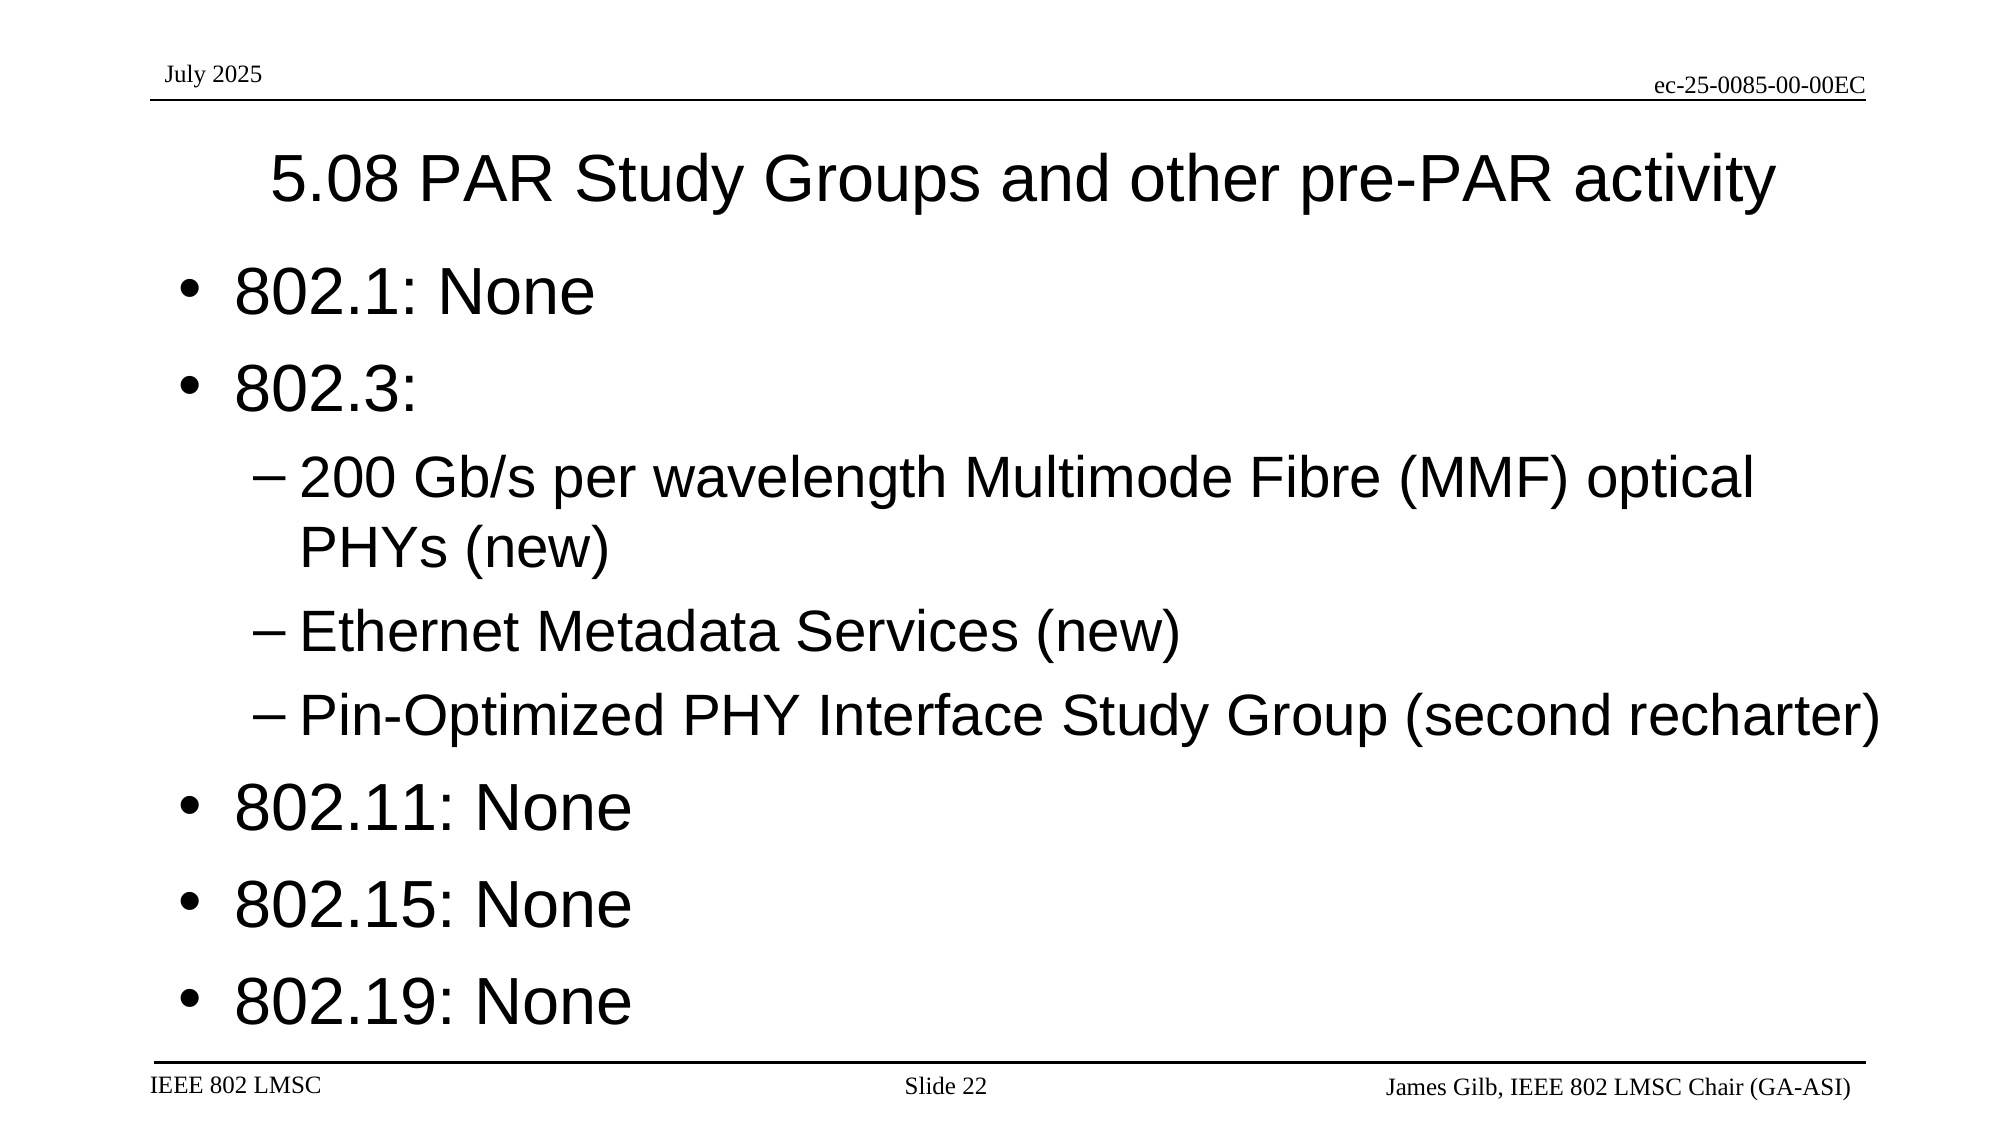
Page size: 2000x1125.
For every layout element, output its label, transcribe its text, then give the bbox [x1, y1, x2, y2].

title 5.08 PAR Study Groups and other pre-PAR activity [149, 112, 1900, 238]
list 802.1: None 802.3: 200 Gb/s per wavelength Multimode Fibre (MMF) optical PHYs (new) Ethernet Metadata Services (new) Pin-Optimized PHY Interface Study Group (second recharter) 802.11: None 802.15: None 802.19: None [162, 239, 1913, 1051]
